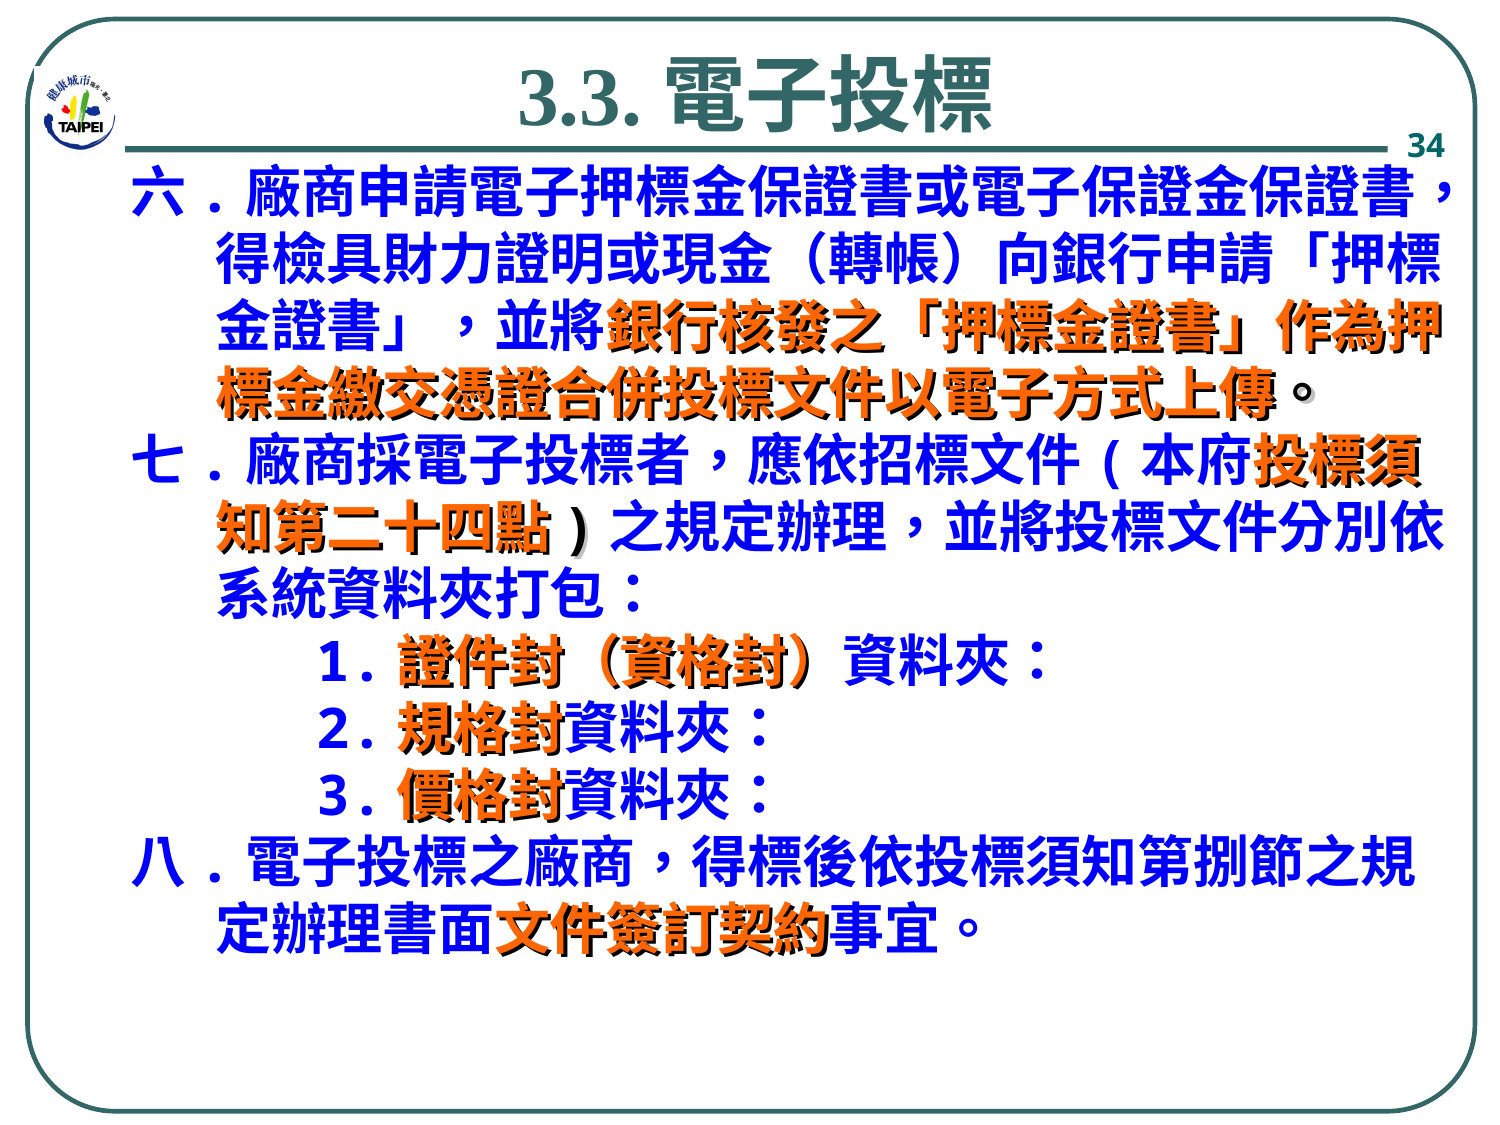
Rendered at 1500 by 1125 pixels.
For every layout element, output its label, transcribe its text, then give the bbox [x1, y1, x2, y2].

title 3.3.電子投標 [125, 31, 1388, 148]
list 六.廠商申請電子押標金保證書或電子保證金保證書，得檢具財力證明或現金（轉帳）向銀行申請「押標金證書」，並將銀行核發之「押標金證書」作為押標金繳交憑證合併投標文件以電子方式上傳。 七.廠商採電子投標者，應依招標文件(本府投標須知第二十四點)之規定辦理，並將投標文件分別依系統資料夾打包： 1.證件封（資格封）資料夾： 2.規格封資料夾： 3.價格封資料夾： 八.電子投標之廠商，得標後依投標須知第捌節之規定辦理書面文件簽訂契約事宜。 [30, 148, 1475, 1028]
